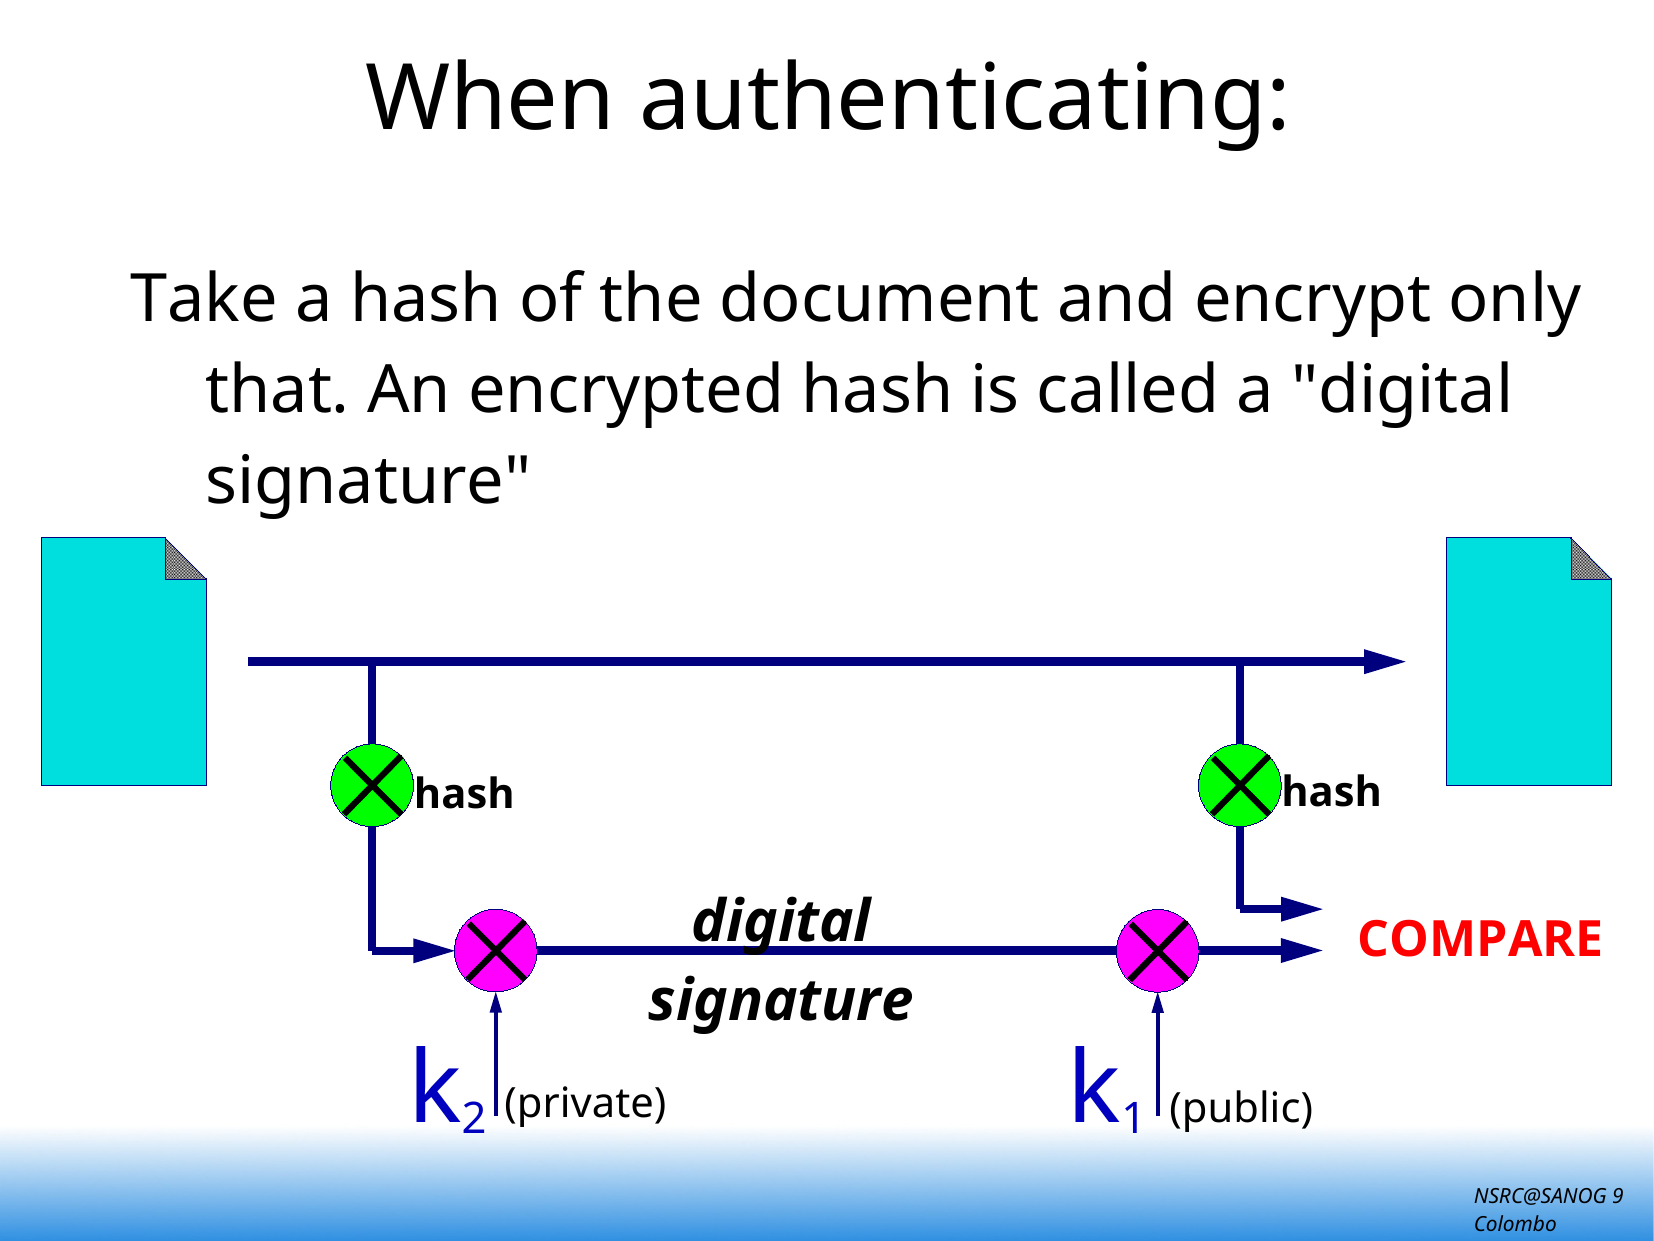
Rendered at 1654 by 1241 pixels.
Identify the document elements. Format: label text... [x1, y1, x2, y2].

text_box k2 [408, 1015, 487, 1152]
text_box [330, 743, 399, 827]
list Take a hash of the document and encrypt only that. An encrypted hash is called a "digital signature" [130, 250, 1609, 503]
title When authenticating: [309, 32, 1348, 148]
text_box [1246, 759, 1281, 812]
text_box digital signature [648, 879, 915, 1038]
text_box [469, 957, 523, 992]
text_box [502, 924, 538, 977]
text_box [1446, 537, 1612, 786]
text_box [41, 537, 207, 786]
text_box (private) [504, 1073, 667, 1131]
picture [0, 1124, 1654, 1241]
text_box k1 [1067, 1015, 1147, 1152]
text_box hash [413, 764, 516, 822]
text_box COMPARE [1357, 903, 1604, 972]
text_box (public) [1169, 1078, 1314, 1136]
text_box [454, 909, 522, 982]
text_box [1116, 909, 1185, 993]
text_box hash [1281, 761, 1383, 819]
text_box [1164, 924, 1200, 977]
text_box [1198, 743, 1267, 827]
text_box [378, 758, 413, 812]
